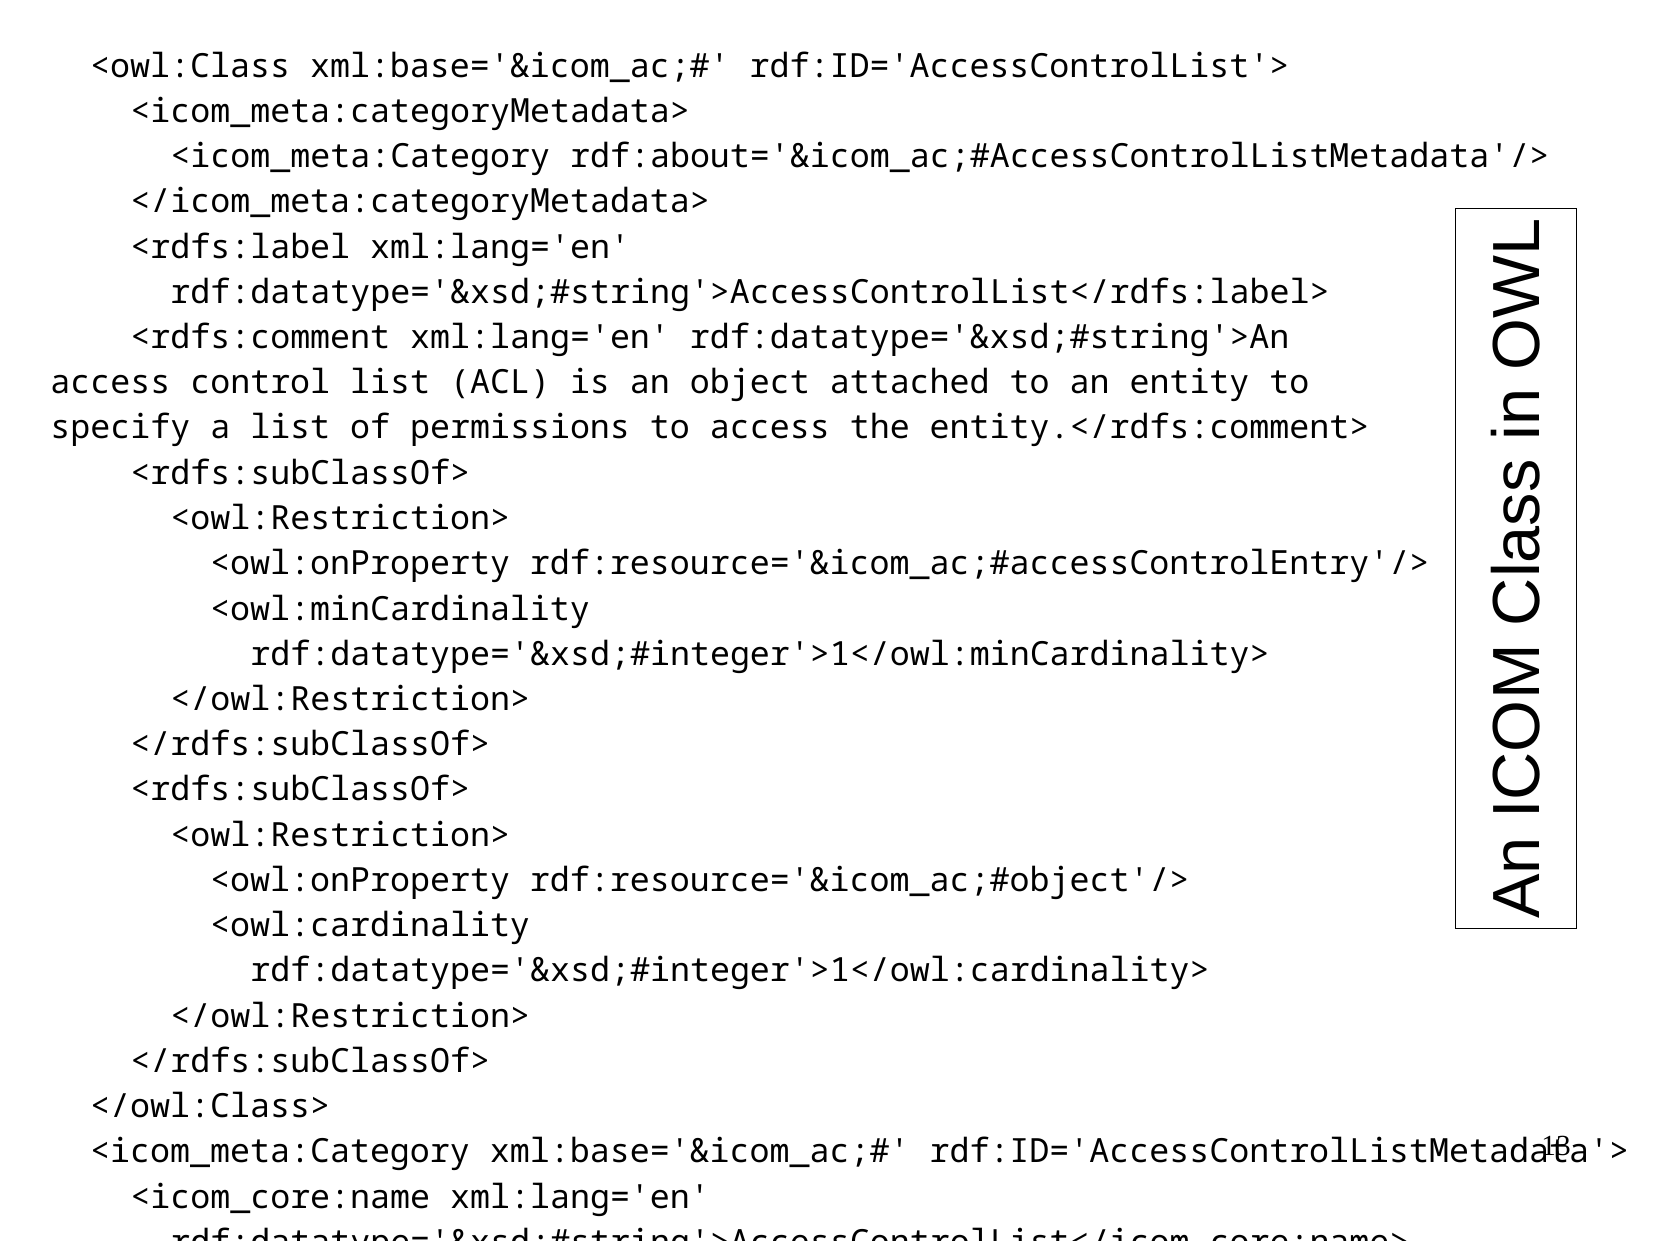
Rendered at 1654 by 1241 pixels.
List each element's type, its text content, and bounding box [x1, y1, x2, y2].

text_box <owl:Class xml:base='&icom_ac;#' rdf:ID='AccessControlList'> <icom_meta:categoryMetadata> <icom_meta:Category rdf:about='&icom_ac;#AccessControlListMetadata'/> </icom_meta:categoryMetadata> <rdfs:label xml:lang='en' rdf:datatype='&xsd;#string'>AccessControlList</rdfs:label> <rdfs:comment xml:lang='en' rdf:datatype='&xsd;#string'>An access control list (ACL) is an object attached to an entity to specify a list of permissions to access the entity.</rdfs:comment> <rdfs:subClassOf> <owl:Restriction> <owl:onProperty rdf:resource='&icom_ac;#accessControlEntry'/> <owl:minCardinality rdf:datatype='&xsd;#integer'>1</owl:minCardinality> </owl:Restriction> </rdfs:subClassOf> <rdfs:subClassOf> <owl:Restriction> <owl:onProperty rdf:resource='&icom_ac;#object'/> <owl:cardinality rdf:datatype='&xsd;#integer'>1</owl:cardinality> </owl:Restriction> </rdfs:subClassOf> </owl:Class> <icom_meta:Category xml:base='&icom_ac;#' rdf:ID='AccessControlListMetadata'> <icom_core:name xml:lang='en' rdf:datatype='&xsd;#string'>AccessControlList</icom_core:name> <icom_core:description xml:lang='en' rdf:datatype='&xsd;#string'>An access control list (ACL) is an object attached to an entity to specify a list of permissions to access the entity.</icom_core:description> [35, 34, 1646, 1212]
